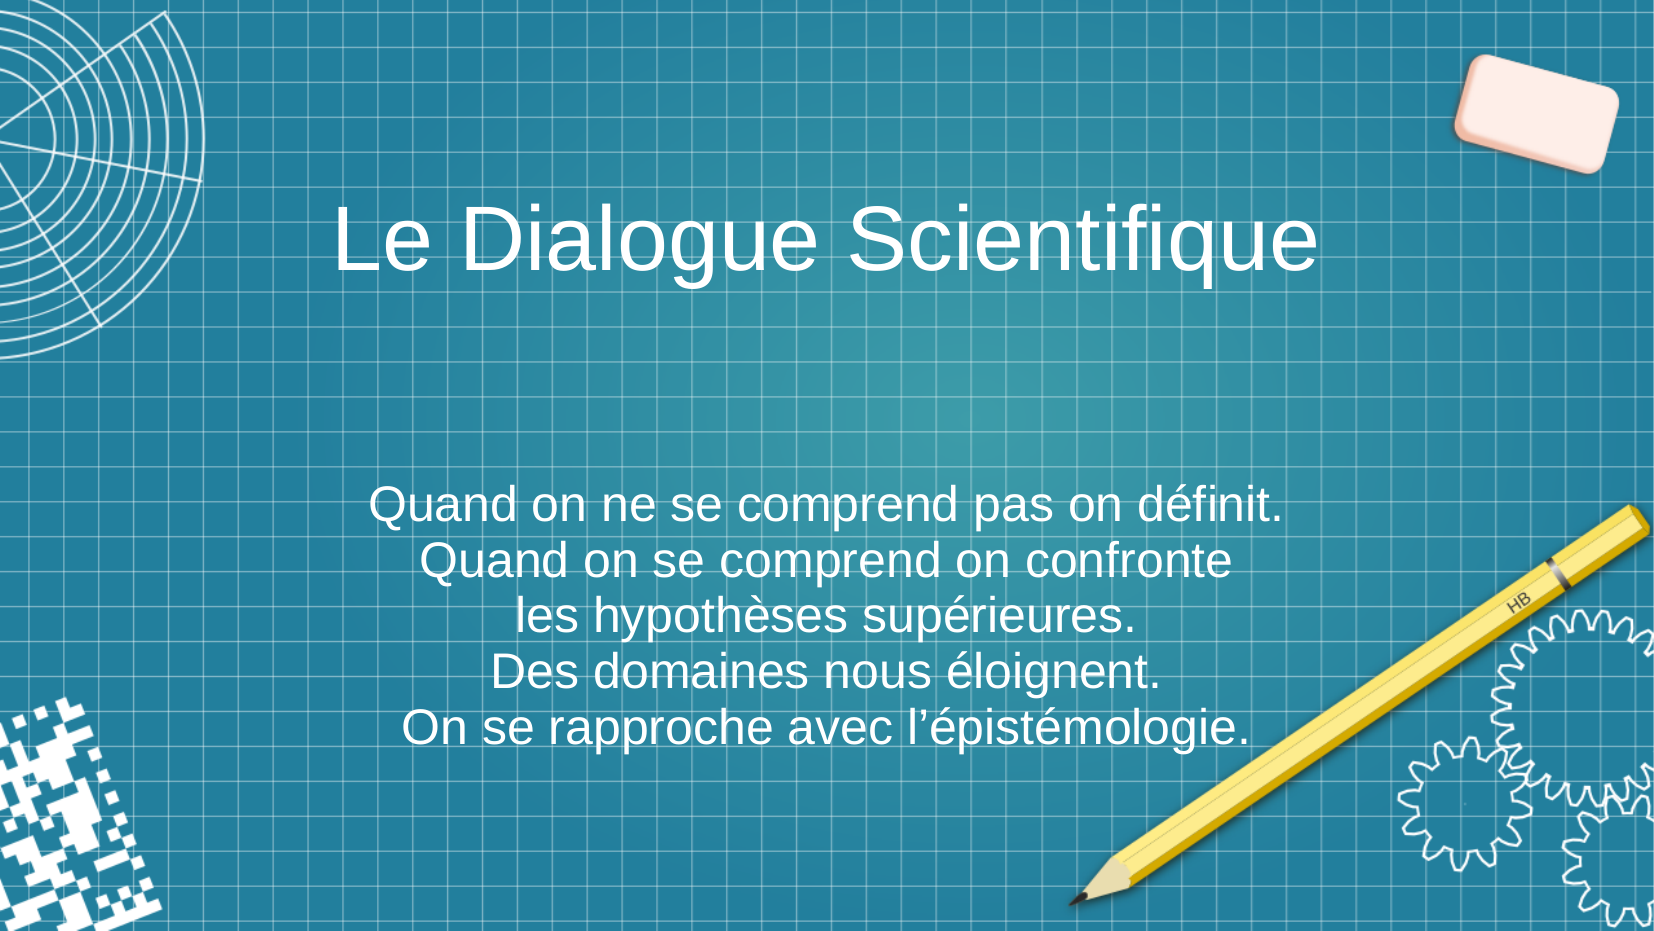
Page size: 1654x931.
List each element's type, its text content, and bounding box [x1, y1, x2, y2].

title Le Dialogue Scientifique [82, 132, 1571, 346]
subtitle Quand on ne se comprend pas on définit. Quand on se comprend on confronte les hypothèses supérieures. Des domaines nous éloignent. On se rapproche avec l’épistémologie. [82, 389, 1571, 842]
picture [0, 0, 1654, 931]
